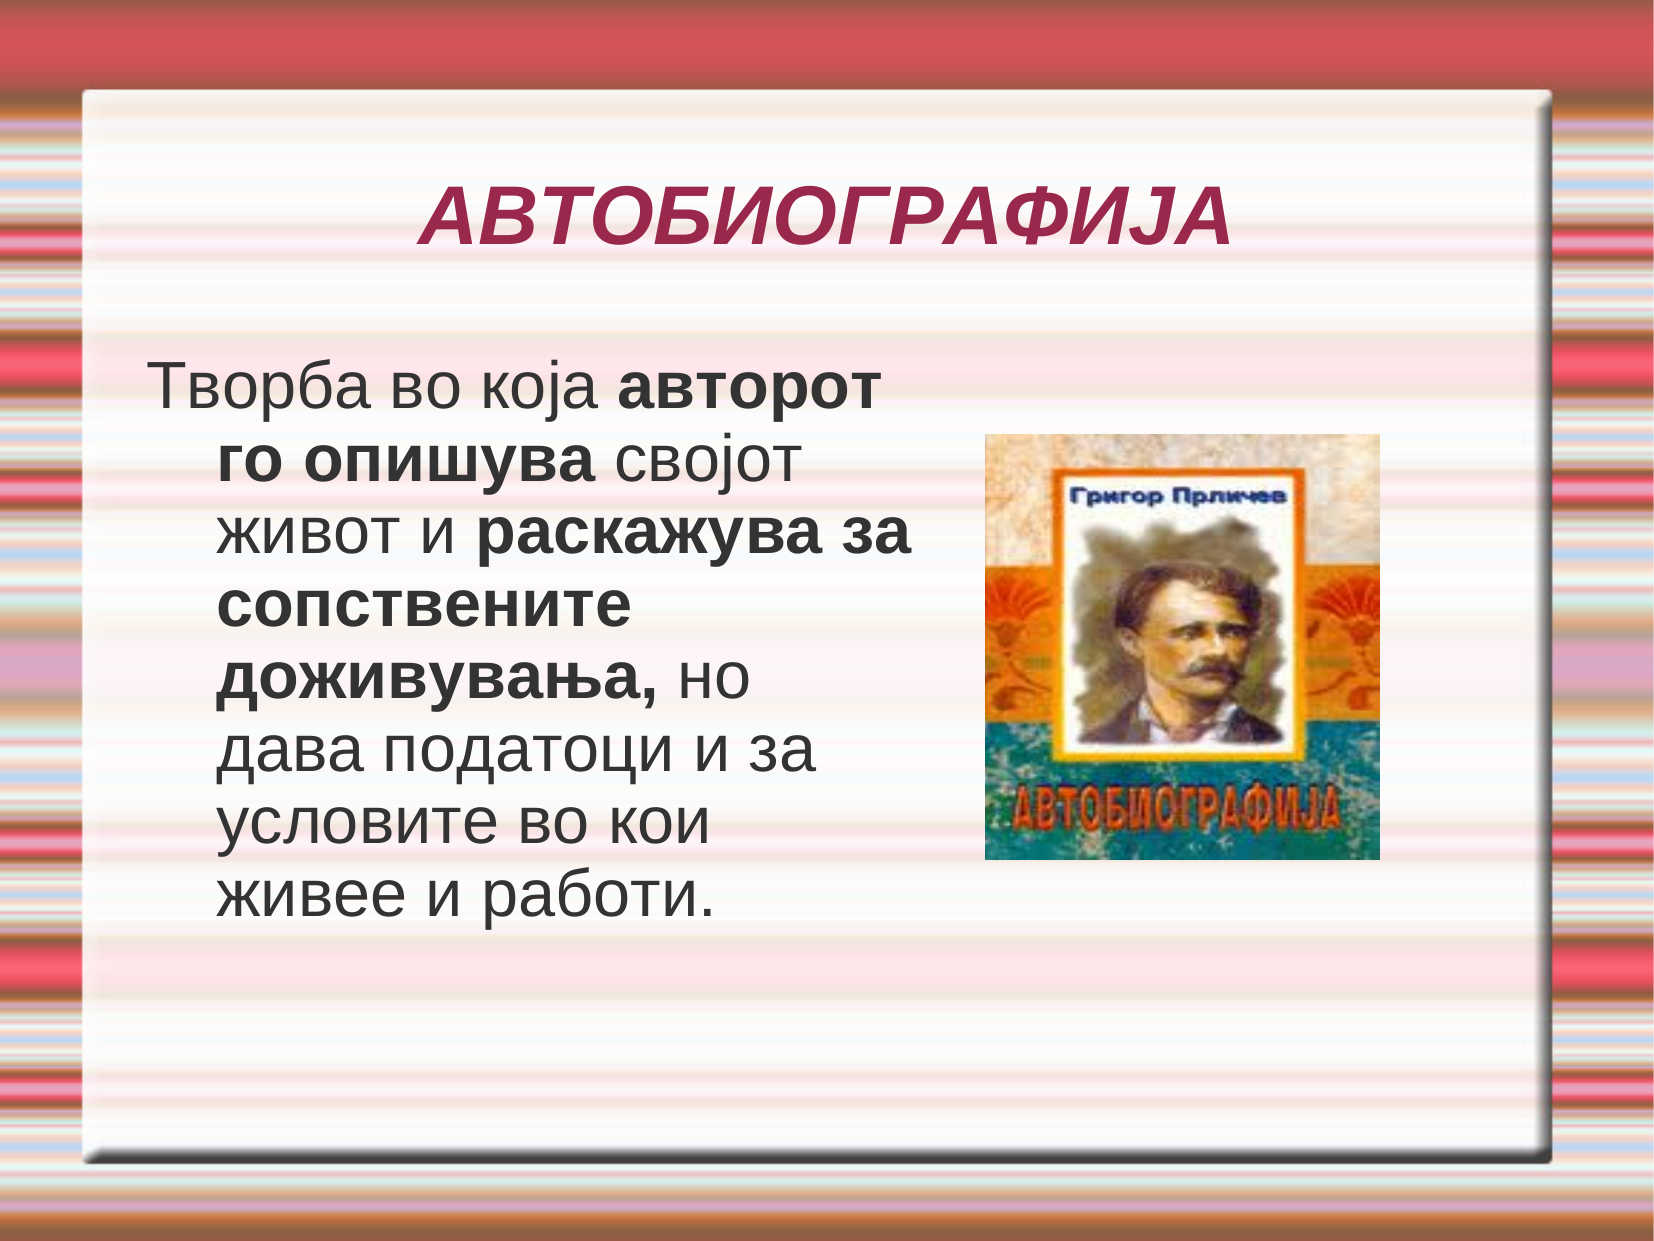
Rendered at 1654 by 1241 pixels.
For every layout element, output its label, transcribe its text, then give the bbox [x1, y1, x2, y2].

list Творба во која авторот го опишува својот живот и раскажува за сопствените доживувања, но дава податоци и за условите во кои живее и работи. [134, 350, 916, 1131]
title АВТОБИОГРАФИЈА [121, 71, 1533, 363]
picture [0, 0, 1654, 1241]
